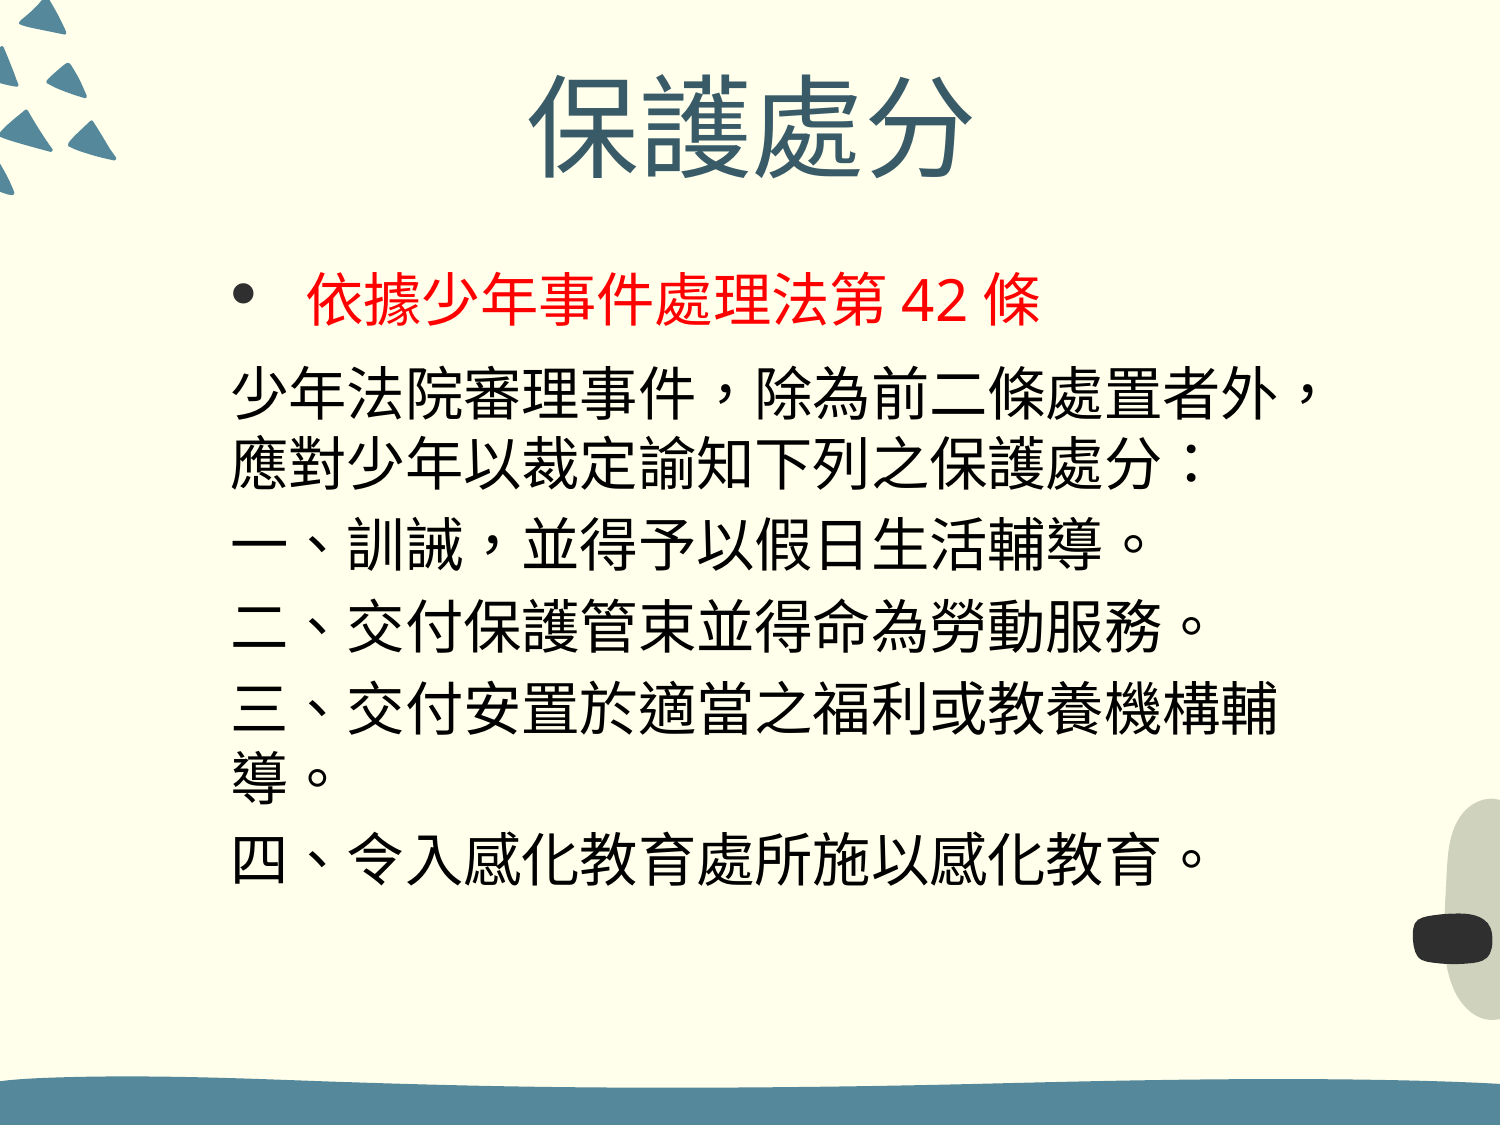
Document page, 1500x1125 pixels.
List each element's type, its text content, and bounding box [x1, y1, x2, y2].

title 保護處分 [76, 30, 1427, 219]
text_box [1412, 798, 1500, 1020]
text_box [19, 0, 67, 35]
text_box [0, 46, 19, 87]
text_box [46, 62, 87, 99]
text_box [0, 109, 53, 152]
text_box [68, 120, 117, 161]
text_box [0, 163, 15, 196]
text_box [0, 1076, 1500, 1125]
list 依據少年事件處理法第42條 少年法院審理事件，除為前二條處置者外，應對少年以裁定諭知下列之保護處分： 一、訓誡，並得予以假日生活輔導。 二、交付保護管束並得命為勞動服務。 三、交付安置於適當之福利或教養機構輔導。 四、令入感化教育處所施以感化教育。 [159, 255, 1376, 894]
